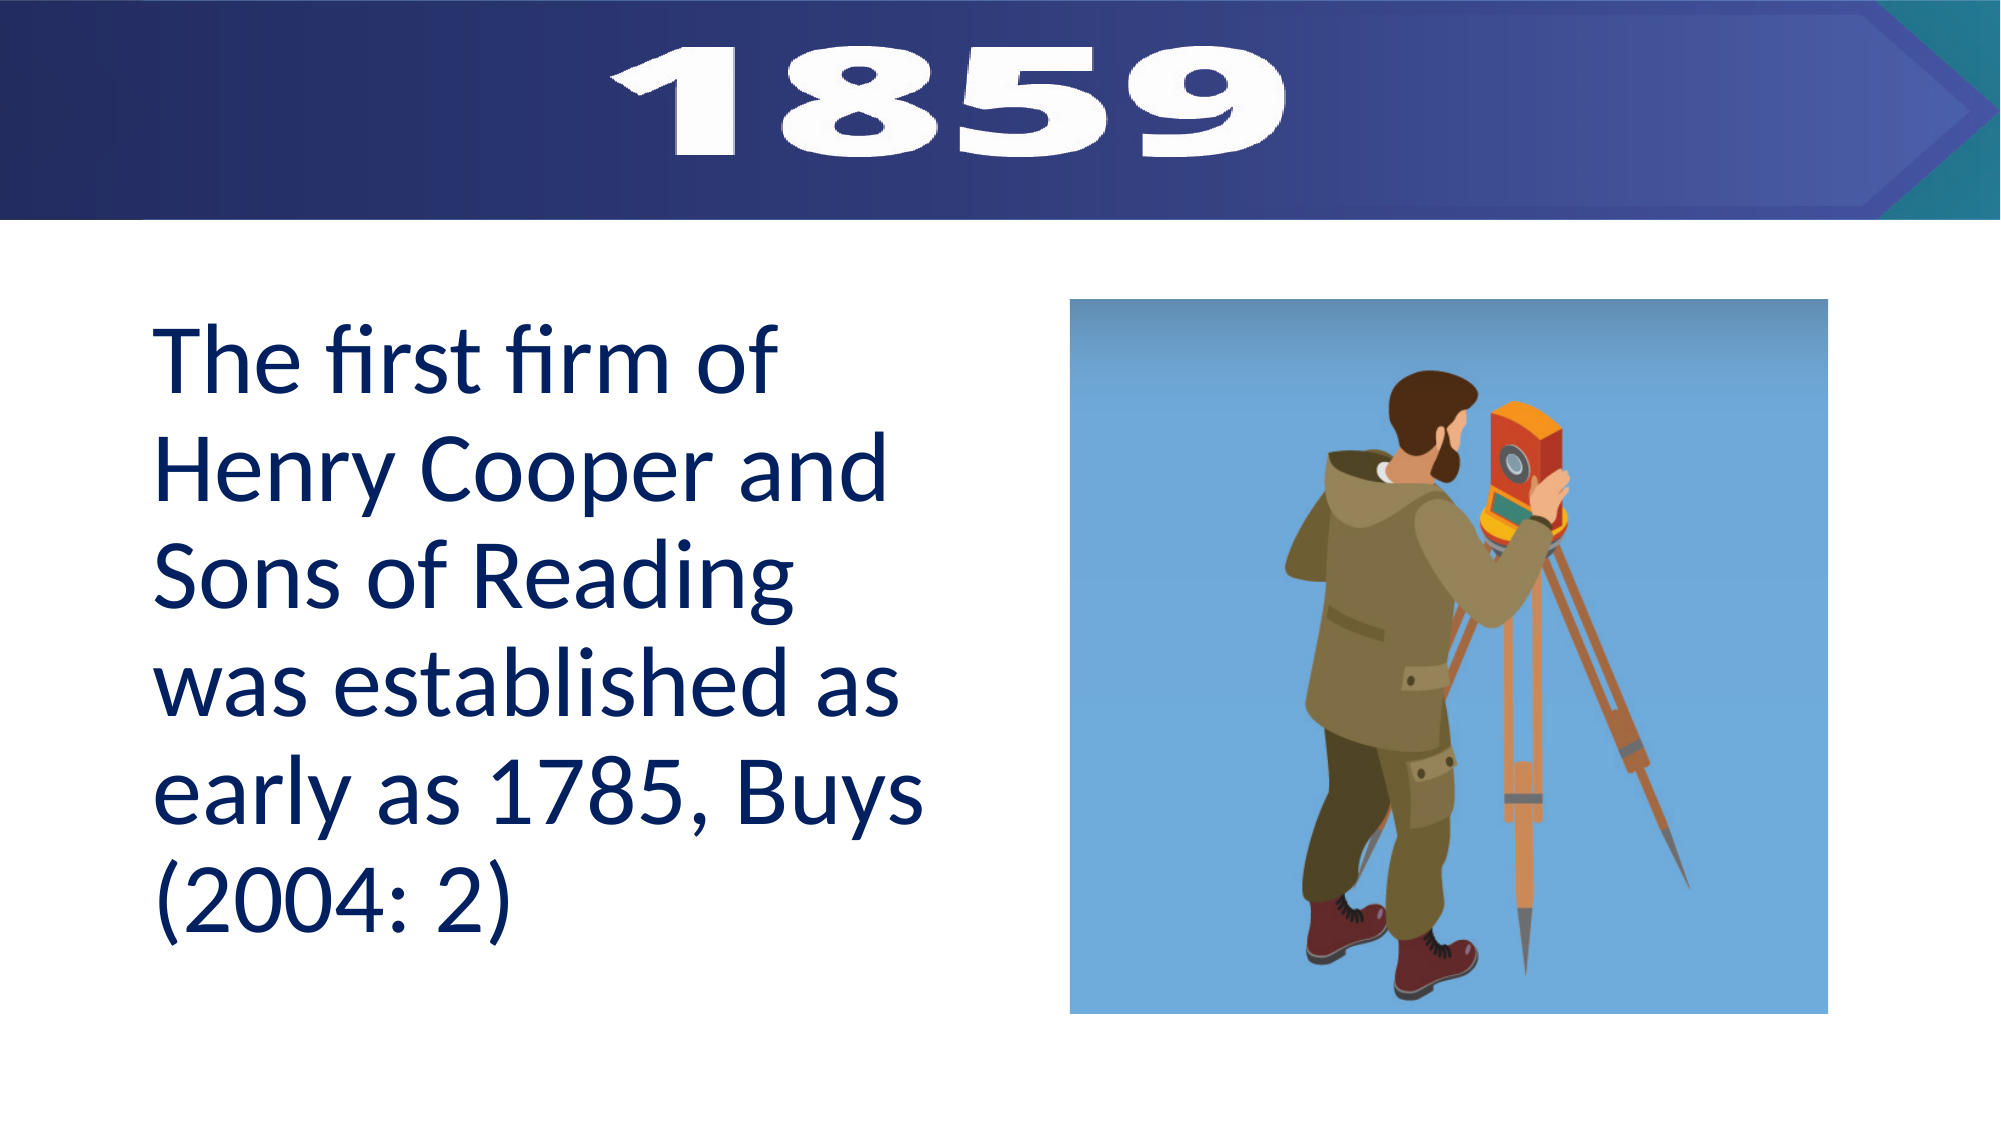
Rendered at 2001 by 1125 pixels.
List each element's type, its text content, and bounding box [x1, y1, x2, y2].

list The first firm of Henry Cooper and Sons of Reading was established as early as 1785, Buys (2004: 2) [137, 299, 988, 1014]
picture [0, 0, 2000, 220]
picture [1069, 299, 1829, 1014]
